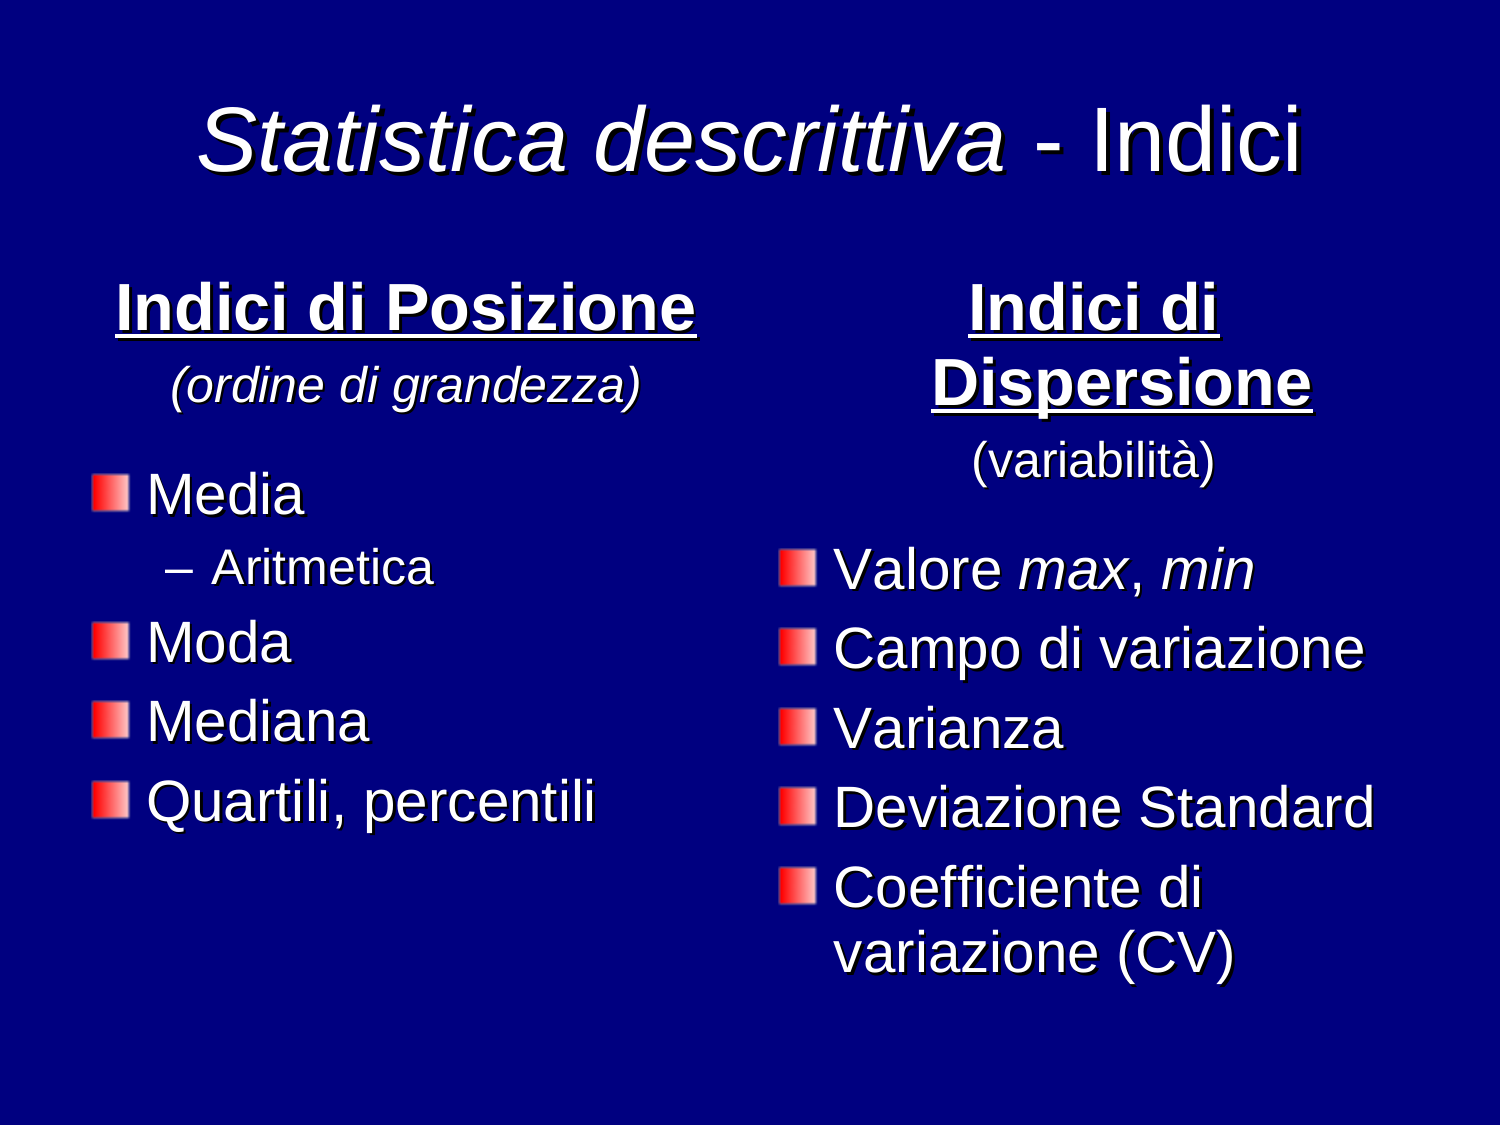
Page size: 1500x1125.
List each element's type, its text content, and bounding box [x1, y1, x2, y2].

list Indici di Dispersione (variabilità) Valore max, min Campo di variazione Varianza Deviazione Standard Coefficiente di variazione (CV) [762, 262, 1426, 1006]
title Statistica descrittiva - Indici [75, 45, 1426, 234]
list Indici di Posizione (ordine di grandezza) Media Aritmetica Moda Mediana Quartili, percentili [75, 262, 738, 1006]
